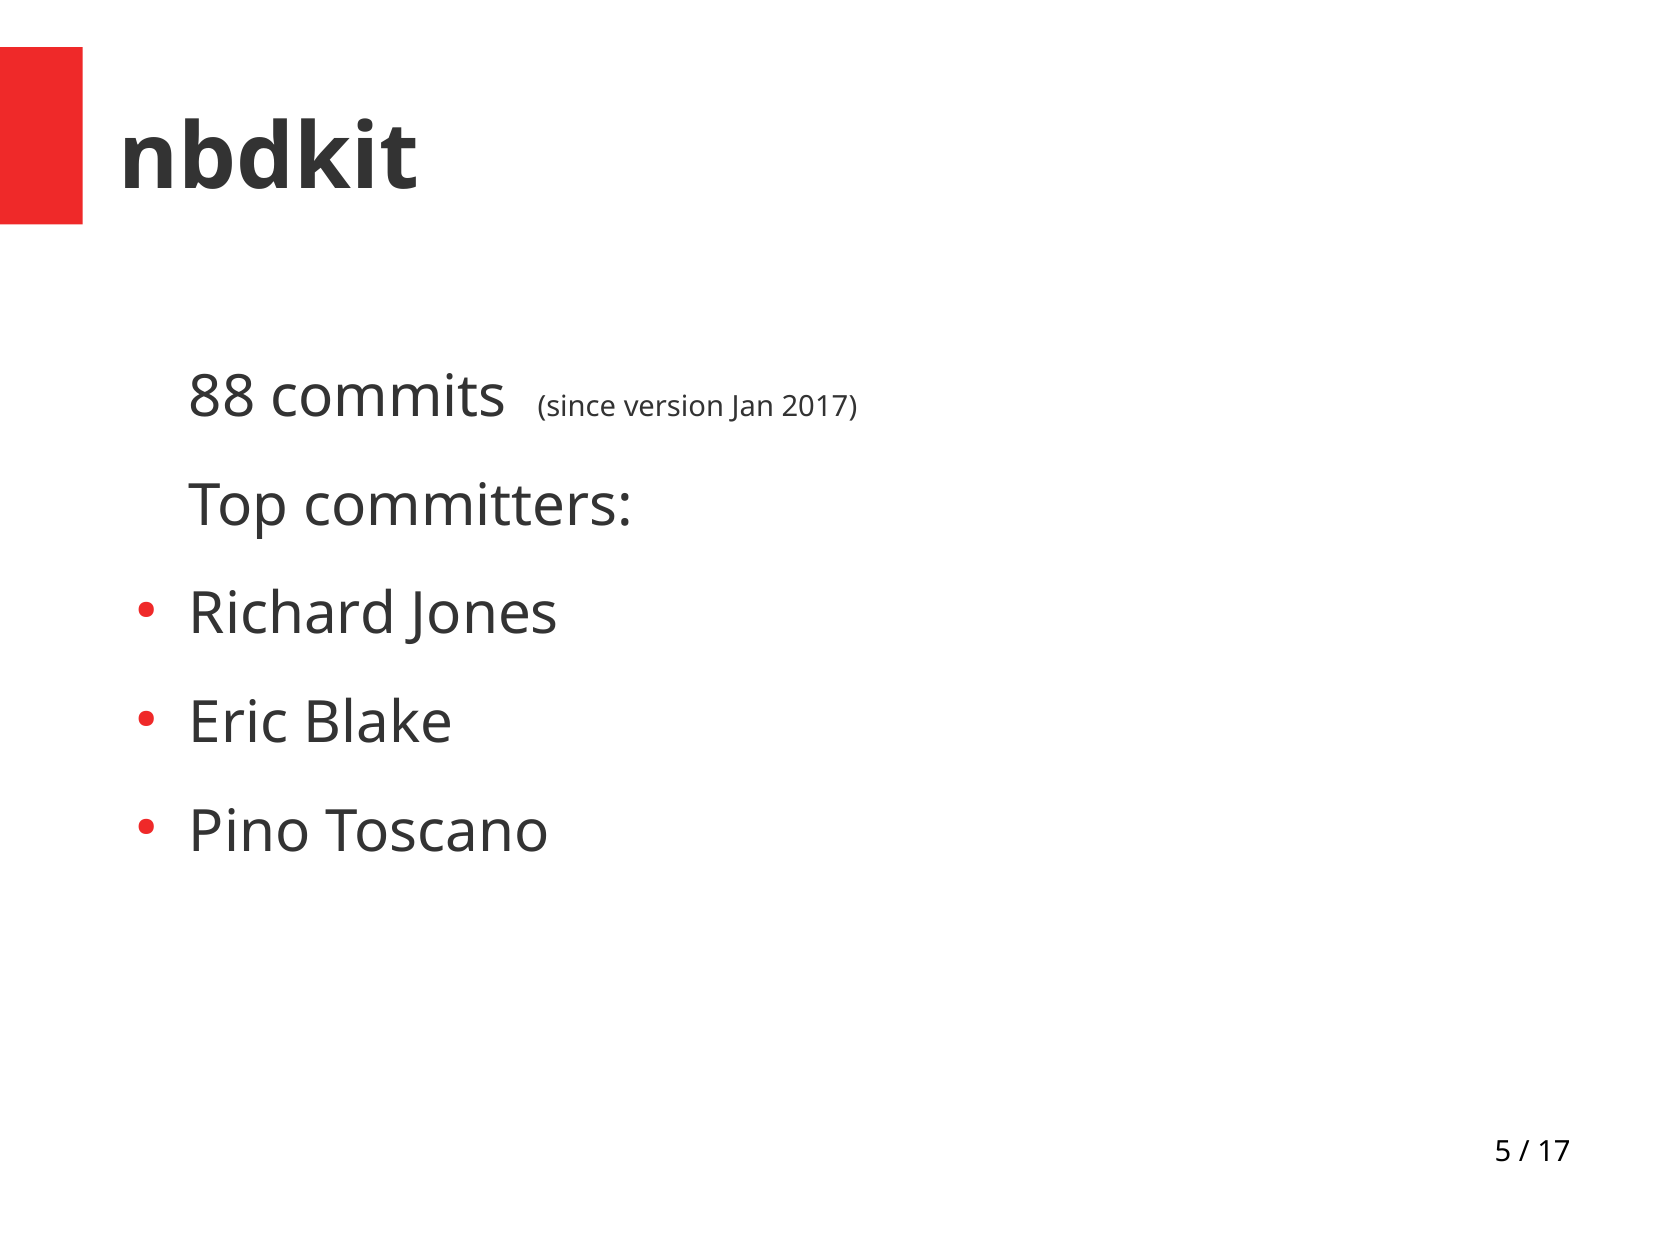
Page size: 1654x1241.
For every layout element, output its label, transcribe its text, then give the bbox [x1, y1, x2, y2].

title nbdkit [118, 49, 1571, 257]
list 88 commits (since version Jan 2017) Top committers: Richard Jones Eric Blake Pino Toscano [118, 354, 1536, 1074]
